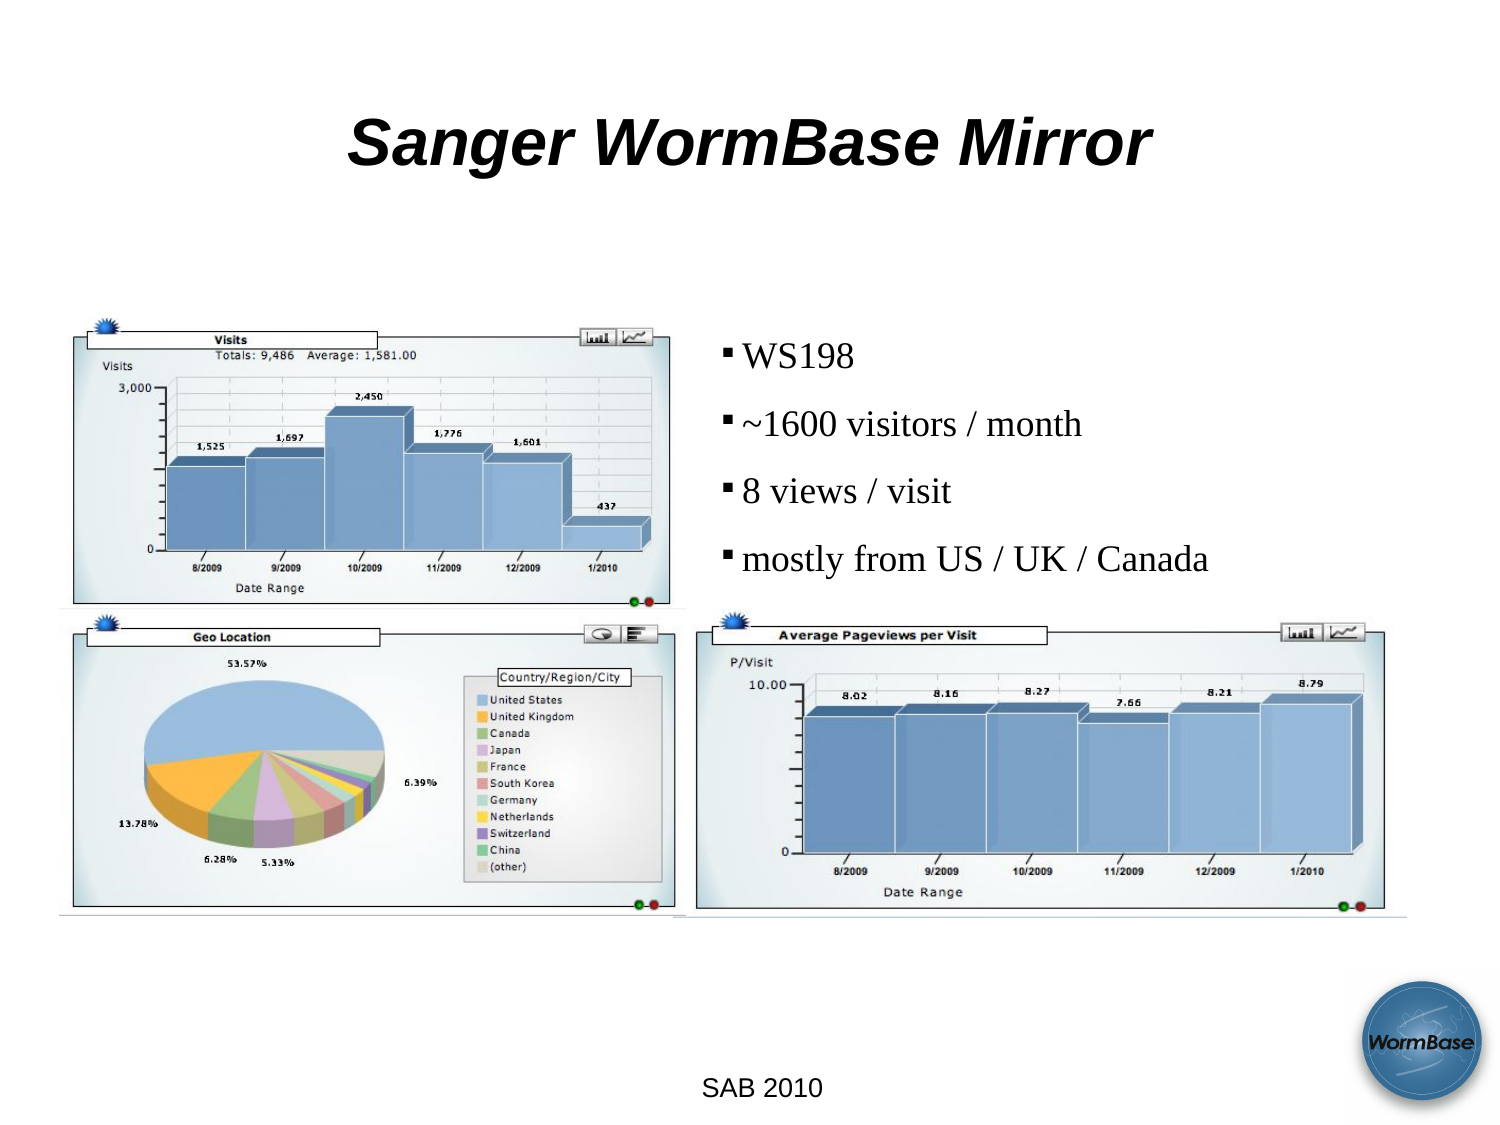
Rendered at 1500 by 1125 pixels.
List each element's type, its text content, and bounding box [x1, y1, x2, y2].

picture [51, 318, 1407, 919]
title Sanger WormBase Mirror [75, 44, 1425, 233]
text_box WS198 ~1600 visitors / month 8 views / visit mostly from US / UK / Canada [708, 301, 1359, 587]
picture [1343, 968, 1500, 1125]
